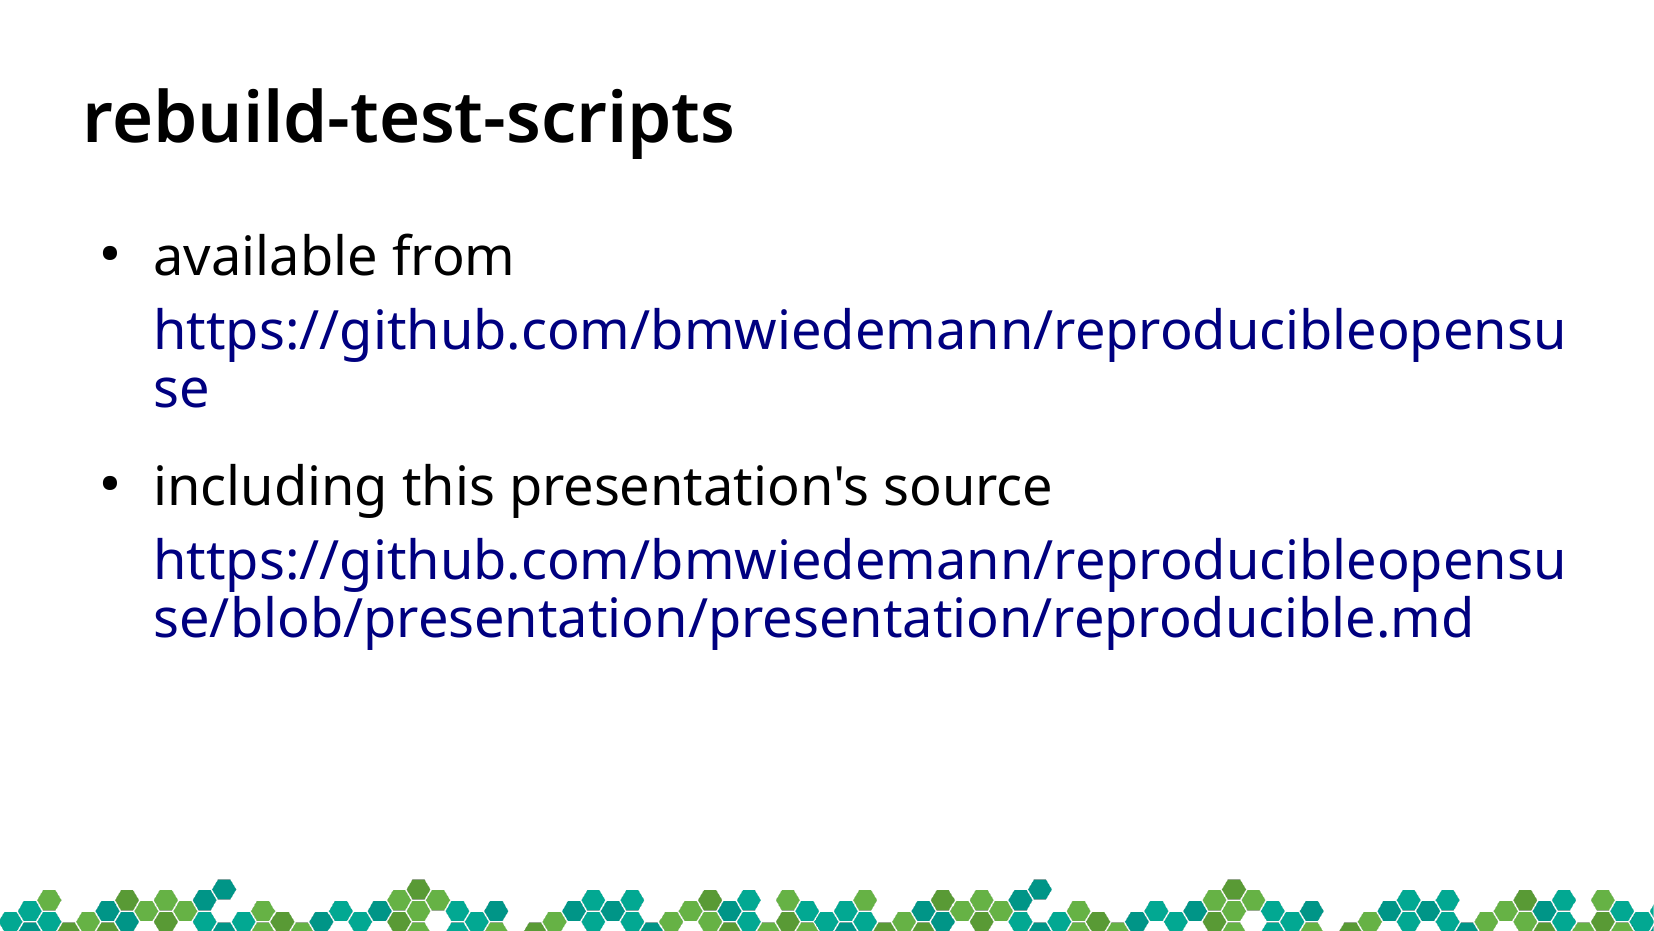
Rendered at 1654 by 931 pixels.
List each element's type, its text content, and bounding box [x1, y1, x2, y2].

title rebuild-test-scripts [82, 37, 1571, 193]
list available from https://github.com/bmwiedemann/reproducibleopensuse including this presentation's source https://github.com/bmwiedemann/reproducibleopensuse/blob/presentation/presentation/reproducible.md [82, 217, 1571, 758]
picture [0, 871, 1654, 931]
